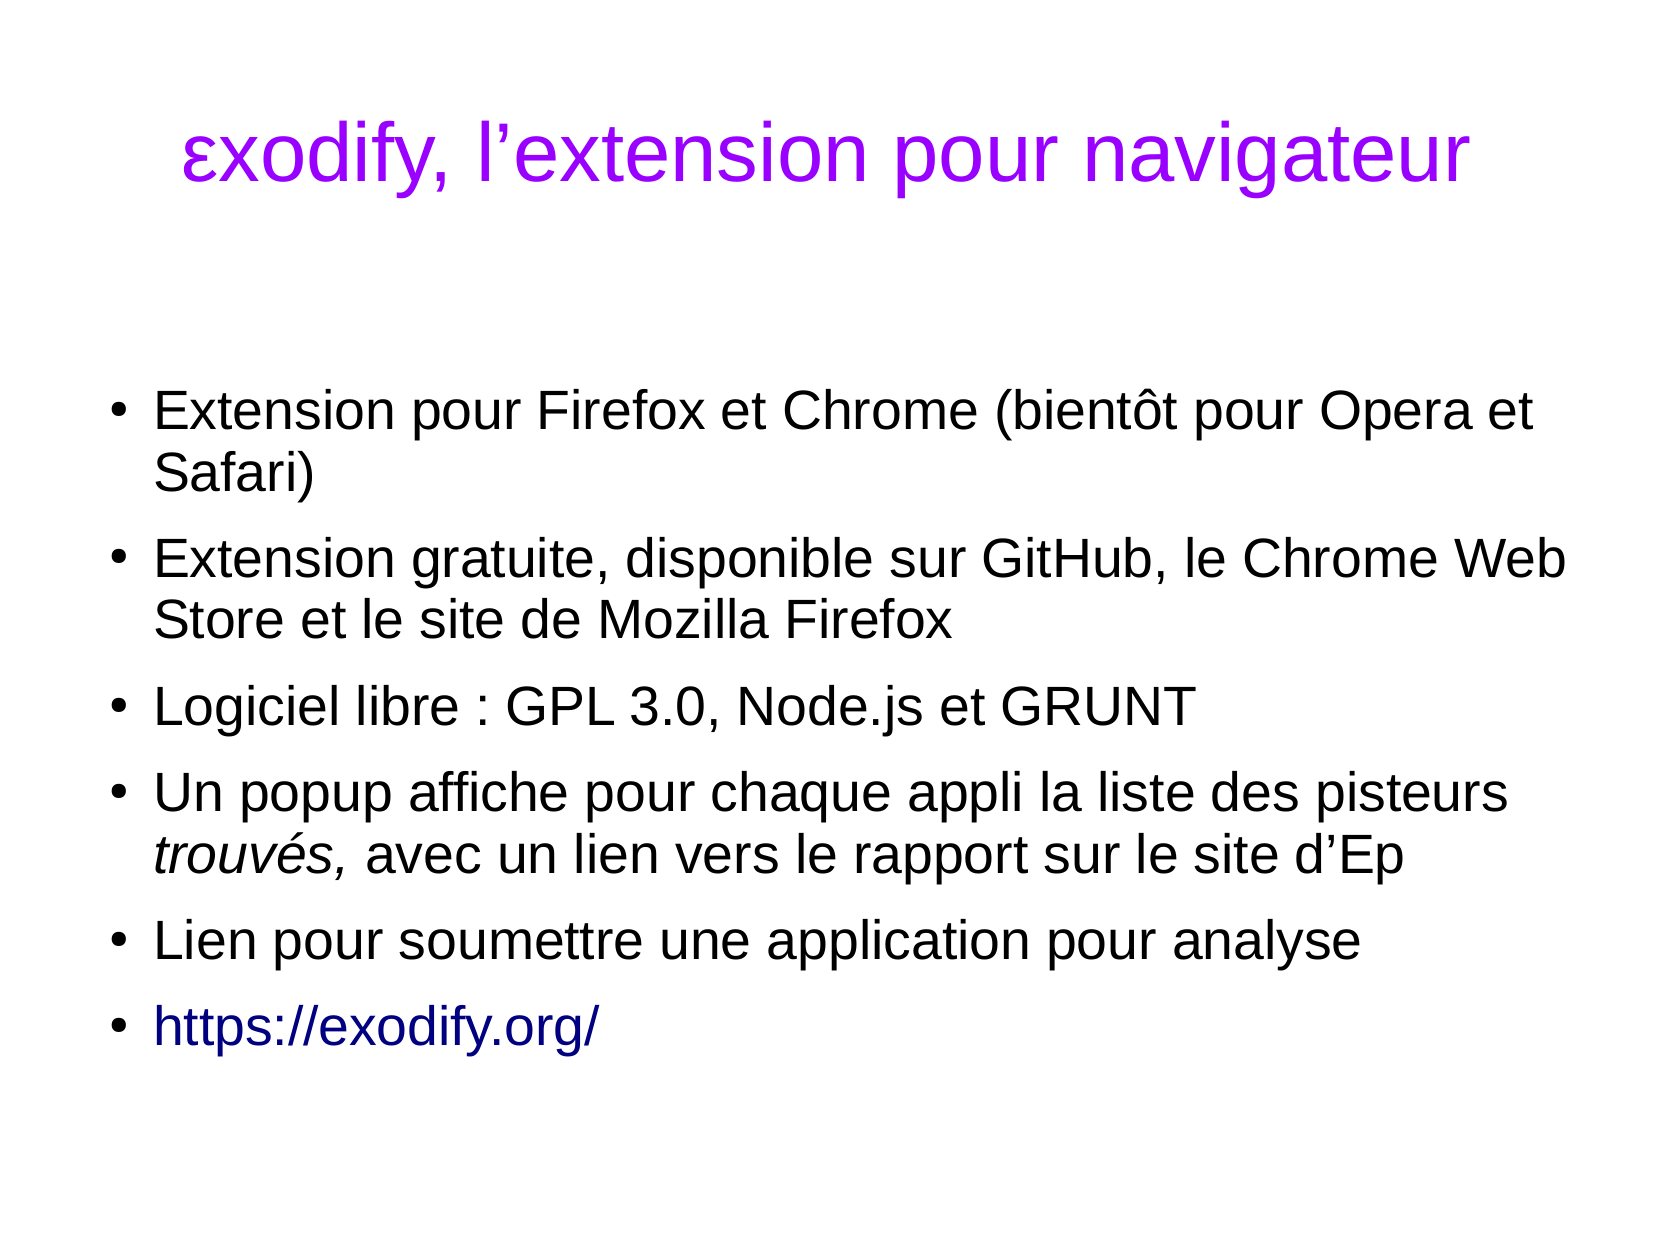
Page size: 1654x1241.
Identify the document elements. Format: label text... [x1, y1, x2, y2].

list Extension pour Firefox et Chrome (bientôt pour Opera et Safari) Extension gratuite, disponible sur GitHub, le Chrome Web Store et le site de Mozilla Firefox Logiciel libre : GPL 3.0, Node.js et GRUNT Un popup affiche pour chaque appli la liste des pisteurs trouvés, avec un lien vers le rapport sur le site d’Ep Lien pour soumettre une application pour analyse https://exodify.org/ [94, 379, 1583, 1063]
title εxodify, l’extension pour navigateur [82, 45, 1571, 261]
